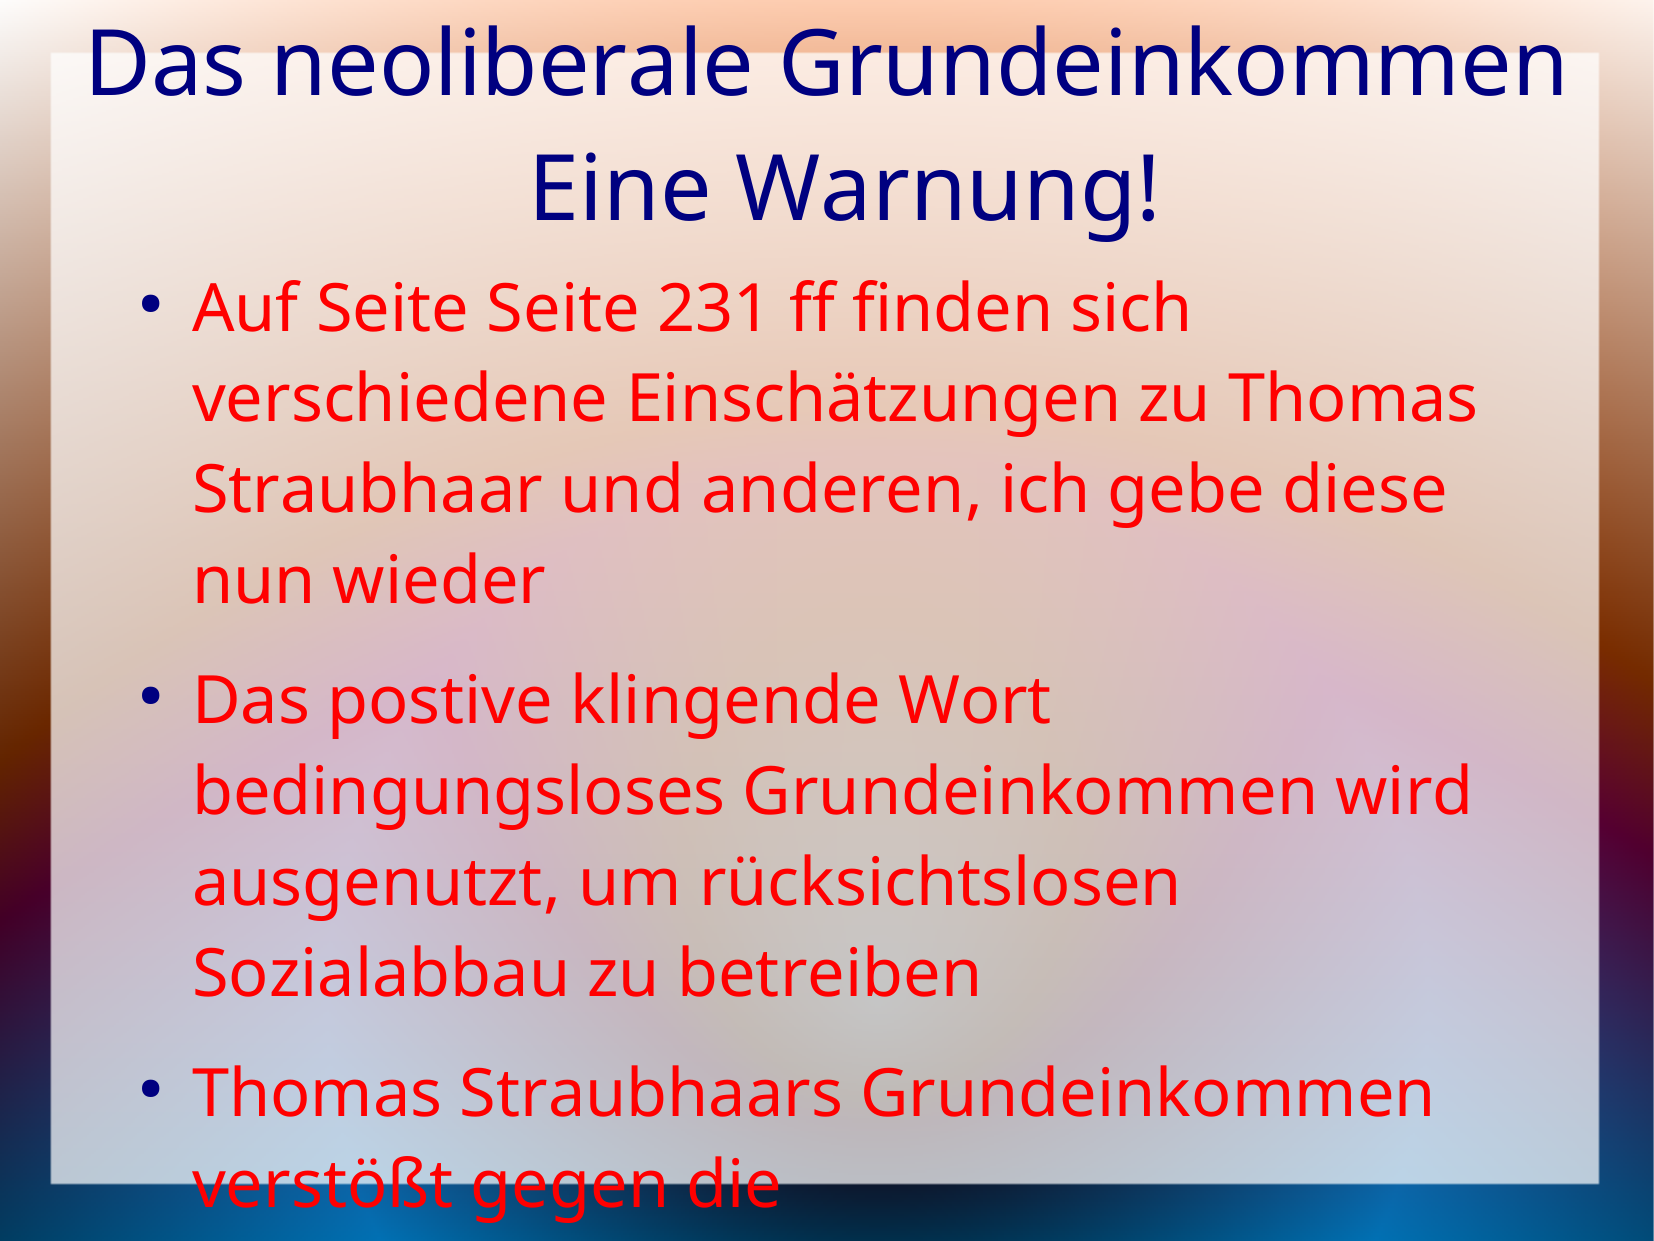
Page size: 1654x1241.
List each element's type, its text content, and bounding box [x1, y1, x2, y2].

title Das neoliberale Grundeinkommen Eine Warnung! [89, 12, 1566, 234]
list Auf Seite Seite 231 ff finden sich verschiedene Einschätzungen zu Thomas Straubhaar und anderen, ich gebe diese nun wieder Das postive klingende Wort bedingungsloses Grundeinkommen wird ausgenutzt, um rücksichtslosen Sozialabbau zu betreiben Thomas Straubhaars Grundeinkommen verstößt gegen die Grundeinkommenskriterien des Bündniss Grundeinkommen [121, 259, 1512, 1241]
picture [0, 0, 1654, 1241]
